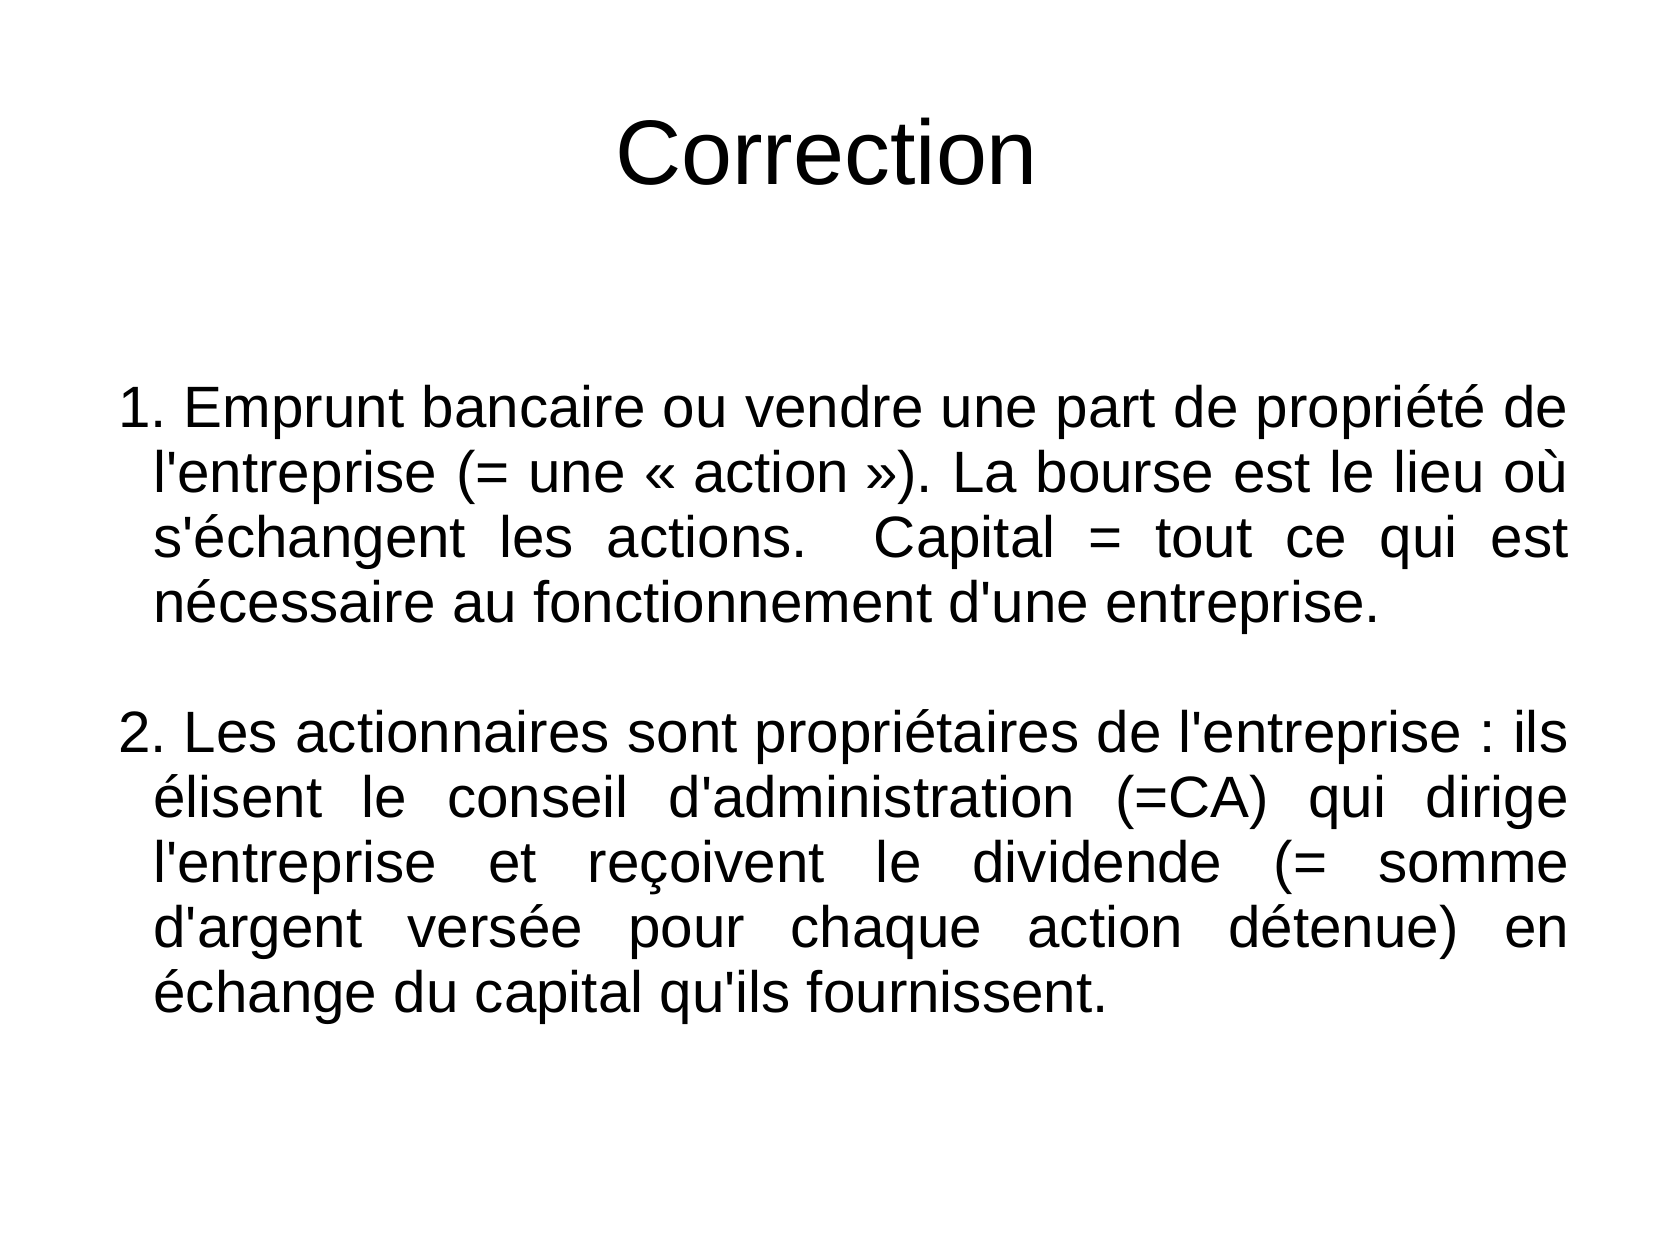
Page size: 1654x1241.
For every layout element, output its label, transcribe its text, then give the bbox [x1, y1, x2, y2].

subtitle 1. Emprunt bancaire ou vendre une part de propriété de l'entreprise (= une « action »). La bourse est le lieu où s'échangent les actions. Capital = tout ce qui est nécessaire au fonctionnement d'une entreprise. 2. Les actionnaires sont propriétaires de l'entreprise : ils élisent le conseil d'administration (=CA) qui dirige l'entreprise et reçoivent le dividende (= somme d'argent versée pour chaque action détenue) en échange du capital qu'ils fournissent. [82, 297, 1571, 1102]
title Correction [82, 56, 1571, 250]
